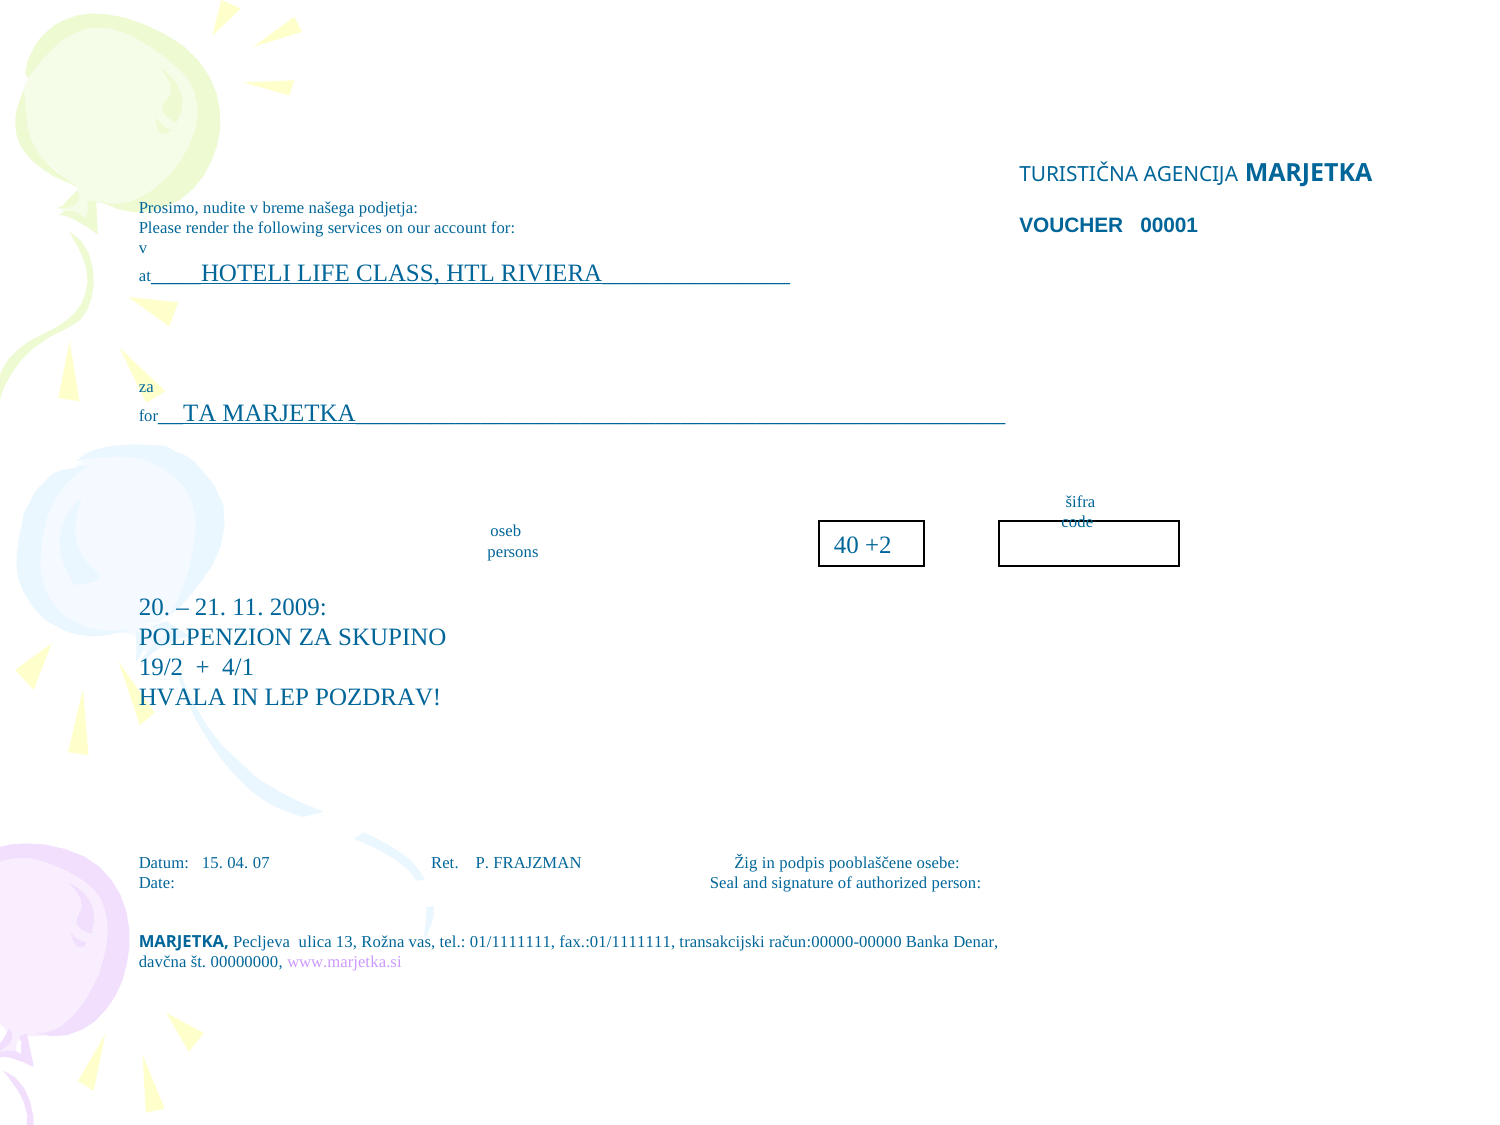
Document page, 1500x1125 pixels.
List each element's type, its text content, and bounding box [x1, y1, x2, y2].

table_header TURISTIČNA AGENCIJA MARJETKA VOUCHER 00001 [1005, 149, 1388, 369]
table_cell oseb persons 20. – 21. 11. 2009: POLPENZION ZA SKUPINO 19/2 + 4/1 HVALA IN LEP POZDRAV! [124, 483, 1042, 844]
table_cell šifra code [1042, 483, 1388, 844]
table_cell Datum: 15. 04. 07 Ret. P. FRAJZMAN Žig in podpis pooblaščene osebe: Date: Seal and signature of authorized person: MARJETKA, Pecljeva ulica 13, Rožna vas, tel.: 01/1111111, fax.:01/1111111, transakcijski račun:00000-00000 Banka Denar, davčna št. 00000000, www.marjetka.si [124, 844, 1388, 1011]
table_cell za for__TA MARJETKA____________________________________________________ [124, 369, 1388, 483]
table_header Prosimo, nudite v breme našega podjetja: Please render the following services on our account for: v at____HOTELI LIFE CLASS, HTL RIVIERA_______________ [124, 149, 1005, 369]
